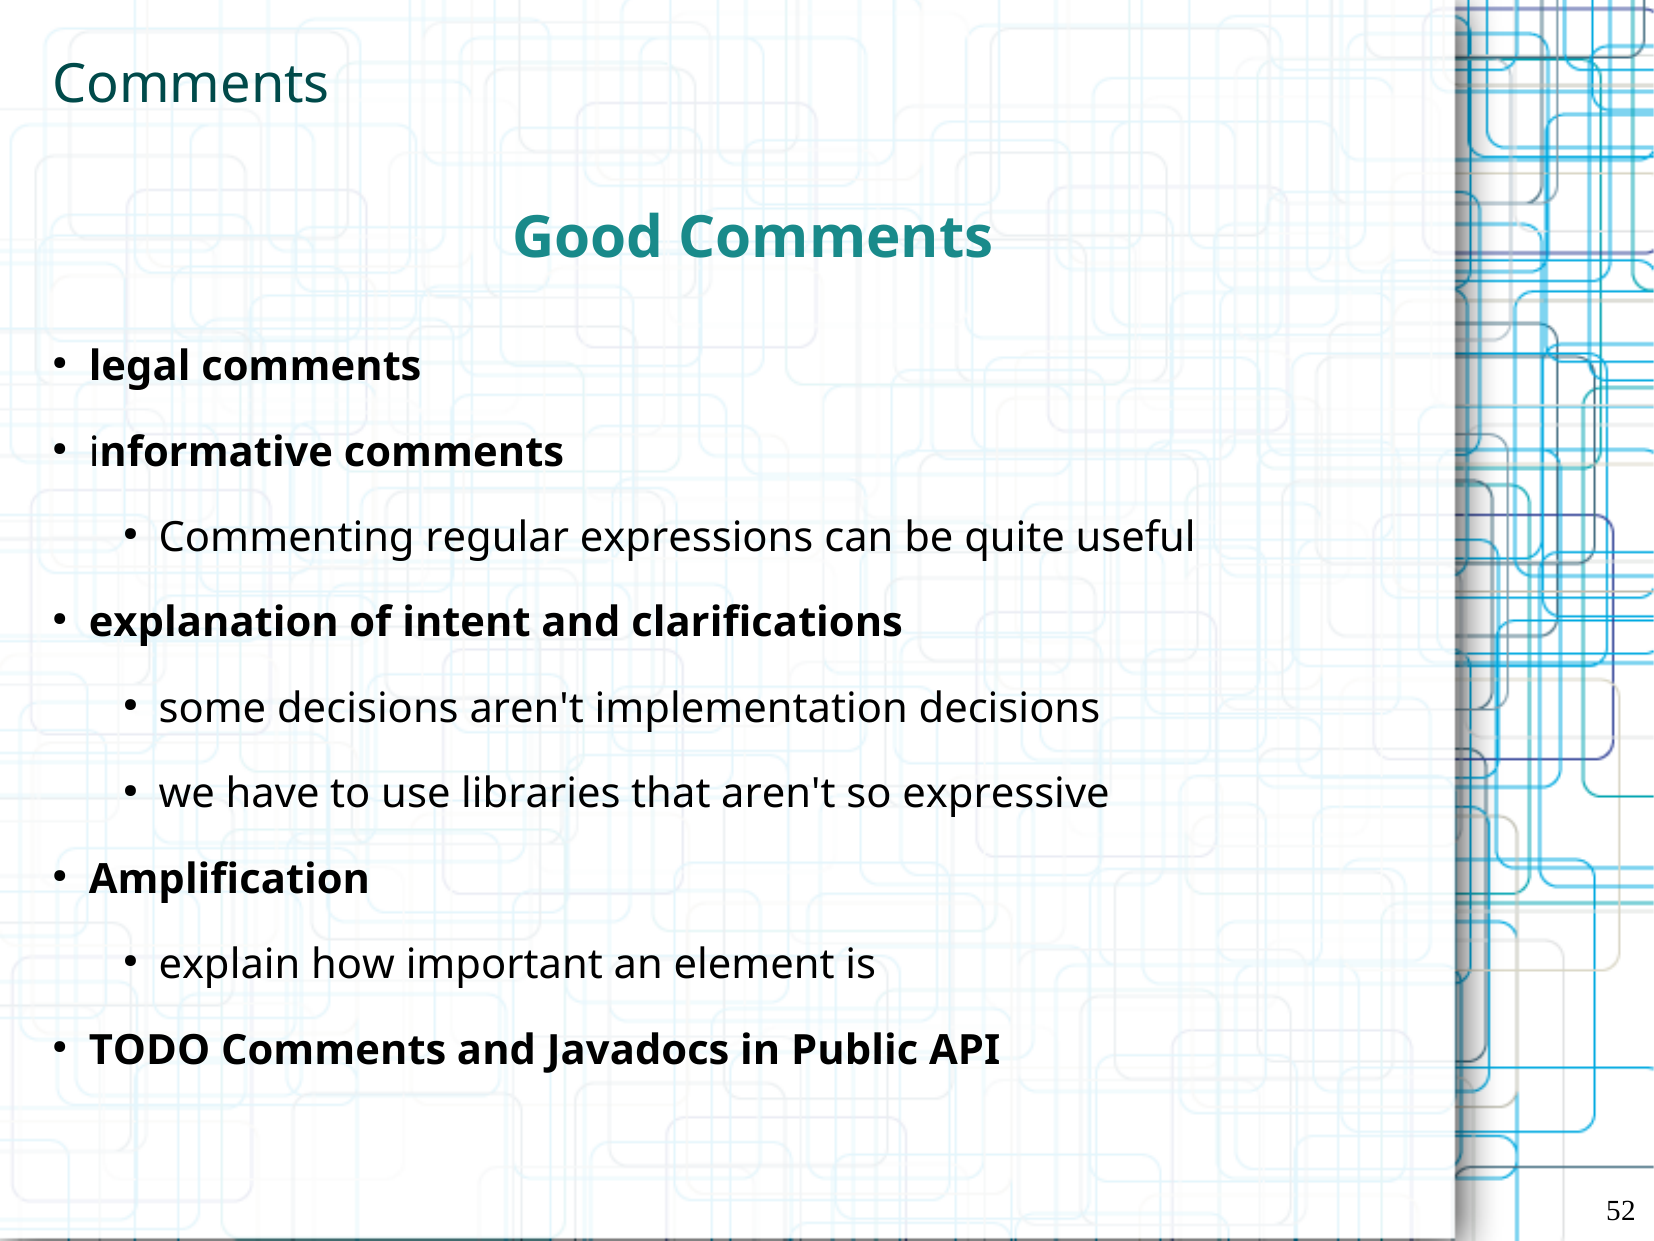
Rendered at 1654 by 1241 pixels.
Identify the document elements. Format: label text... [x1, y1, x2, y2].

text_box legal comments informative comments Commenting regular expressions can be quite useful explanation of intent and clarifications some decisions aren't implementation decisions we have to use libraries that aren't so expressive Amplification explain how important an element is TODO Comments and Javadocs in Public API [37, 300, 1463, 1077]
picture [0, 0, 1654, 1241]
text_box Comments [37, 37, 676, 113]
text_box Good Comments [315, 187, 1191, 287]
